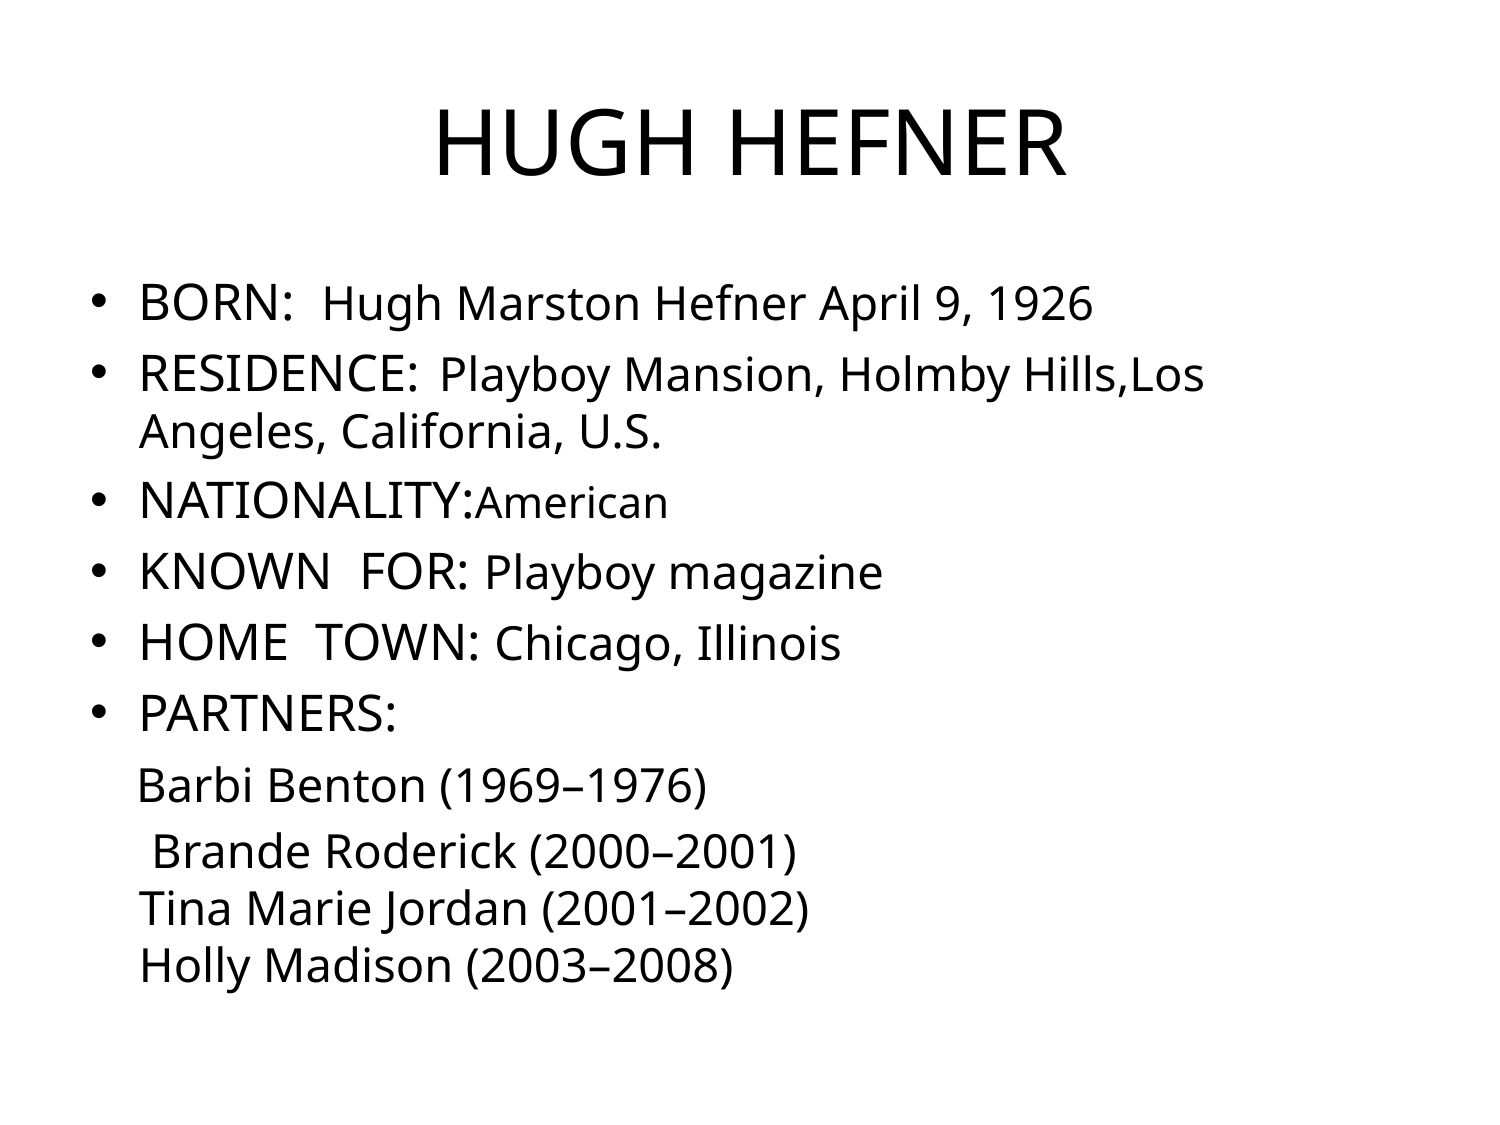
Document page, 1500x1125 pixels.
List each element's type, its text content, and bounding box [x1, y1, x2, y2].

list BORN: Hugh Marston Hefner April 9, 1926 RESIDENCE: Playboy Mansion, Holmby Hills,Los Angeles, California, U.S. NATIONALITY:American KNOWN FOR: Playboy magazine HOME TOWN: Chicago, Illinois PARTNERS: Barbi Benton (1969–1976) Brande Roderick (2000–2001) Tina Marie Jordan (2001–2002) Holly Madison (2003–2008) [75, 262, 1425, 1005]
title HUGH HEFNER [75, 45, 1425, 233]
